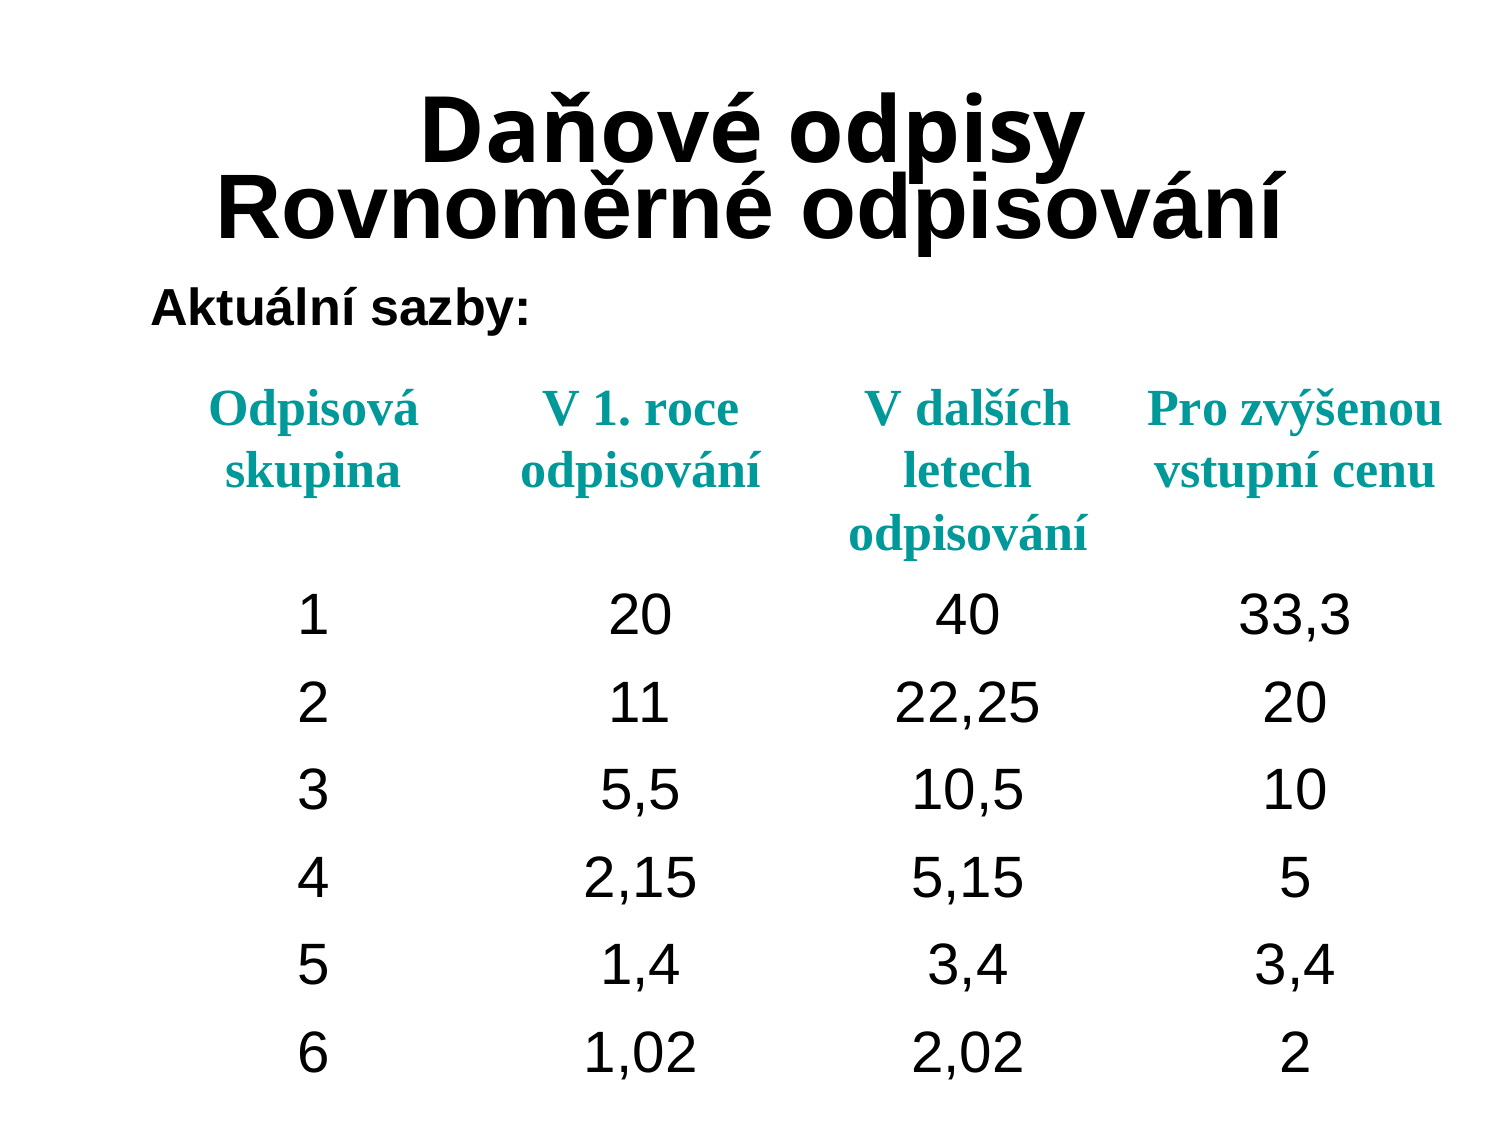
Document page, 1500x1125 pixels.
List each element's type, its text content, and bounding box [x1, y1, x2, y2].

table_header Odpisová skupina [150, 366, 477, 568]
table_cell 3,4 [1132, 919, 1459, 1007]
table_cell 2 [150, 656, 477, 744]
table_header V 1. roce odpisování [477, 366, 804, 568]
table_cell 4 [150, 831, 477, 919]
table_cell 3,4 [804, 919, 1132, 1007]
table_cell 40 [804, 568, 1132, 656]
table_cell 5,5 [477, 744, 804, 831]
table_cell 5 [1132, 831, 1459, 919]
table_cell 20 [477, 568, 804, 656]
table_cell 5 [150, 919, 477, 1007]
table_cell 10,5 [804, 744, 1132, 831]
title Rovnoměrné odpisování [75, 137, 1426, 268]
table_cell 2 [1132, 1007, 1459, 1094]
table_cell 5,15 [804, 831, 1132, 919]
table_cell 20 [1132, 656, 1459, 744]
text_box Daňové odpisy [76, 66, 1427, 185]
table_cell 3 [150, 744, 477, 831]
table_cell 6 [150, 1007, 477, 1094]
table_cell 33,3 [1132, 568, 1459, 656]
table_cell 10 [1132, 744, 1459, 831]
table_header Pro zvýšenou vstupní cenu [1132, 366, 1459, 568]
table_cell 1 [150, 568, 477, 656]
table_header V dalších letech odpisování [804, 366, 1132, 568]
table_cell 2,15 [477, 831, 804, 919]
table_cell 1,4 [477, 919, 804, 1007]
table_cell 2,02 [804, 1007, 1132, 1094]
text_box Aktuální sazby: [135, 255, 1500, 339]
table_cell 11 [477, 656, 804, 744]
table_cell 22,25 [804, 656, 1132, 744]
table_cell 1,02 [477, 1007, 804, 1094]
